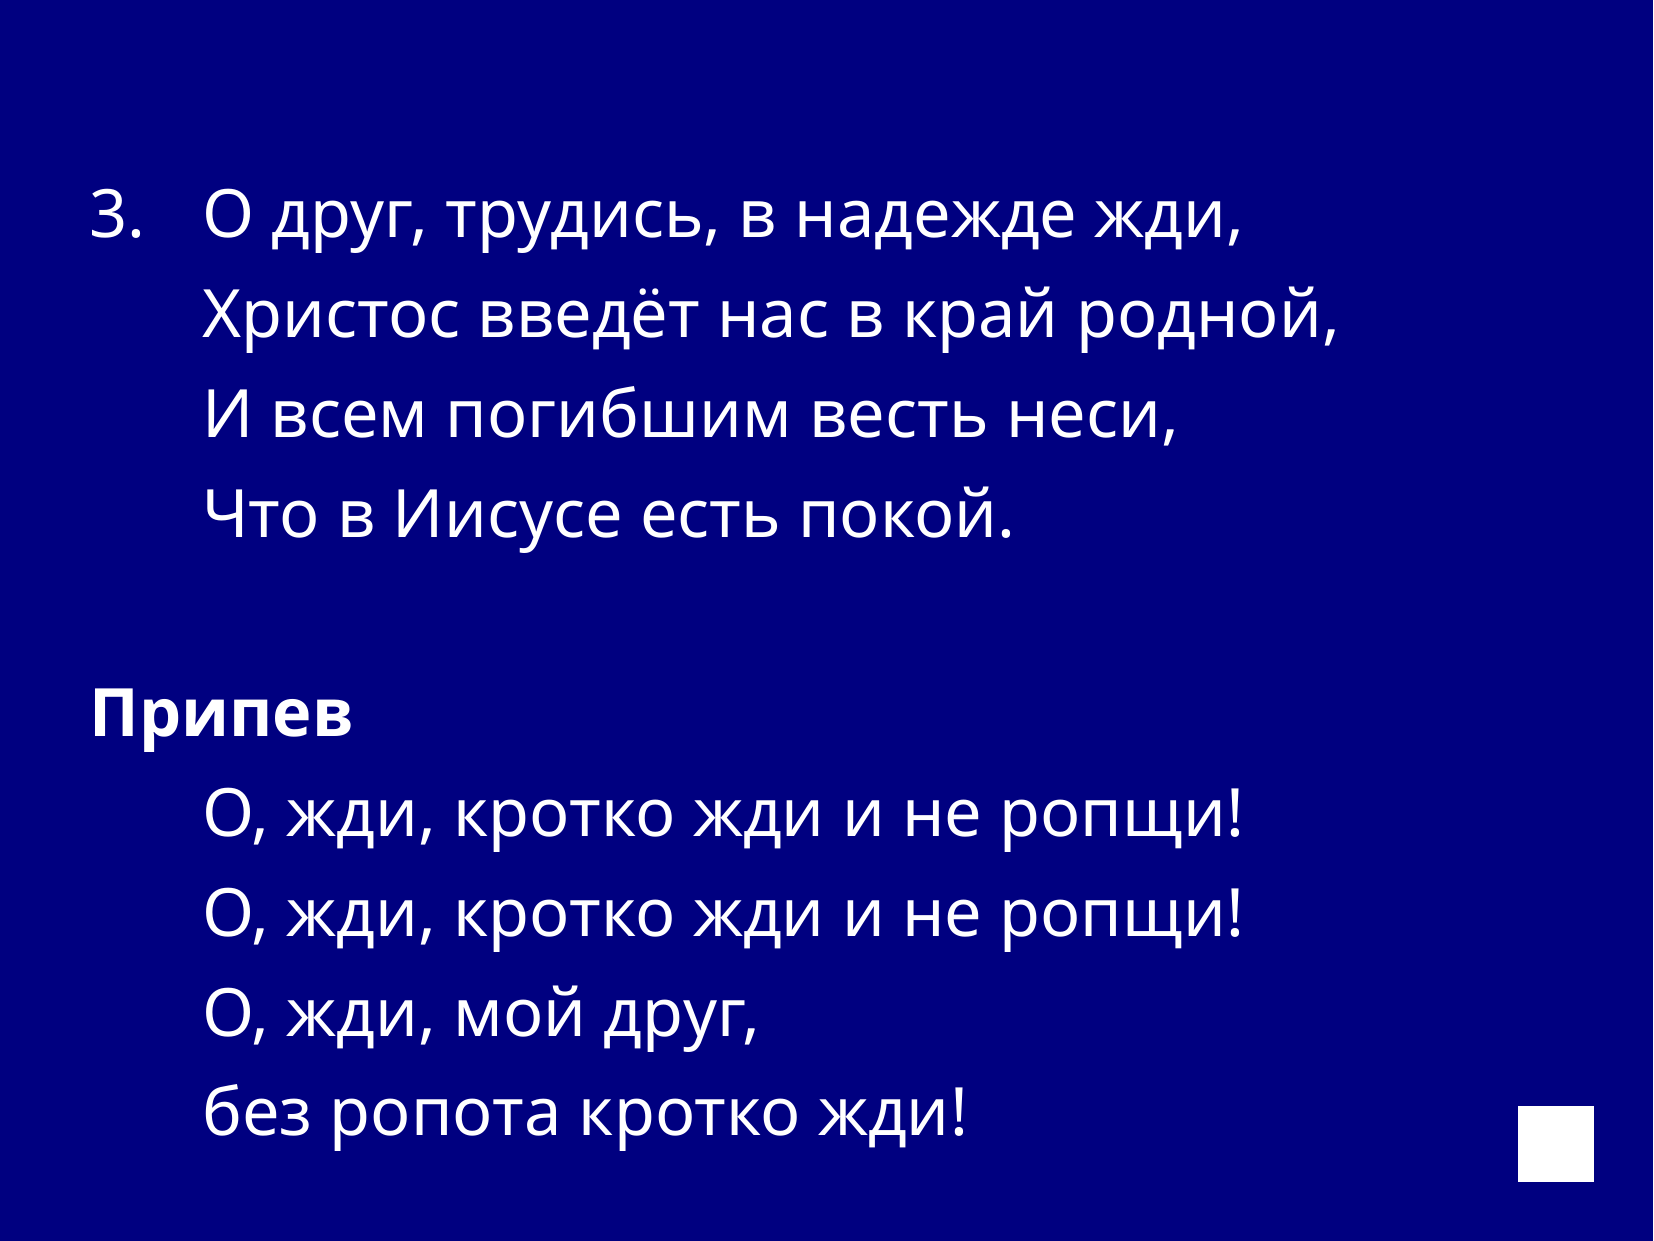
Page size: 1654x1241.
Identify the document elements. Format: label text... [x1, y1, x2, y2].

text_box [1518, 1106, 1594, 1182]
text_box 3. О друг, трудись, в надежде жди, Христос введёт нас в край родной, И всем погибшим весть неси, Что в Иисусе есть покой. Припев О, жди, кротко жди и не ропщи! О, жди, кротко жди и не ропщи! О, жди, мой друг, без ропота кротко жди! [75, 150, 1576, 1163]
